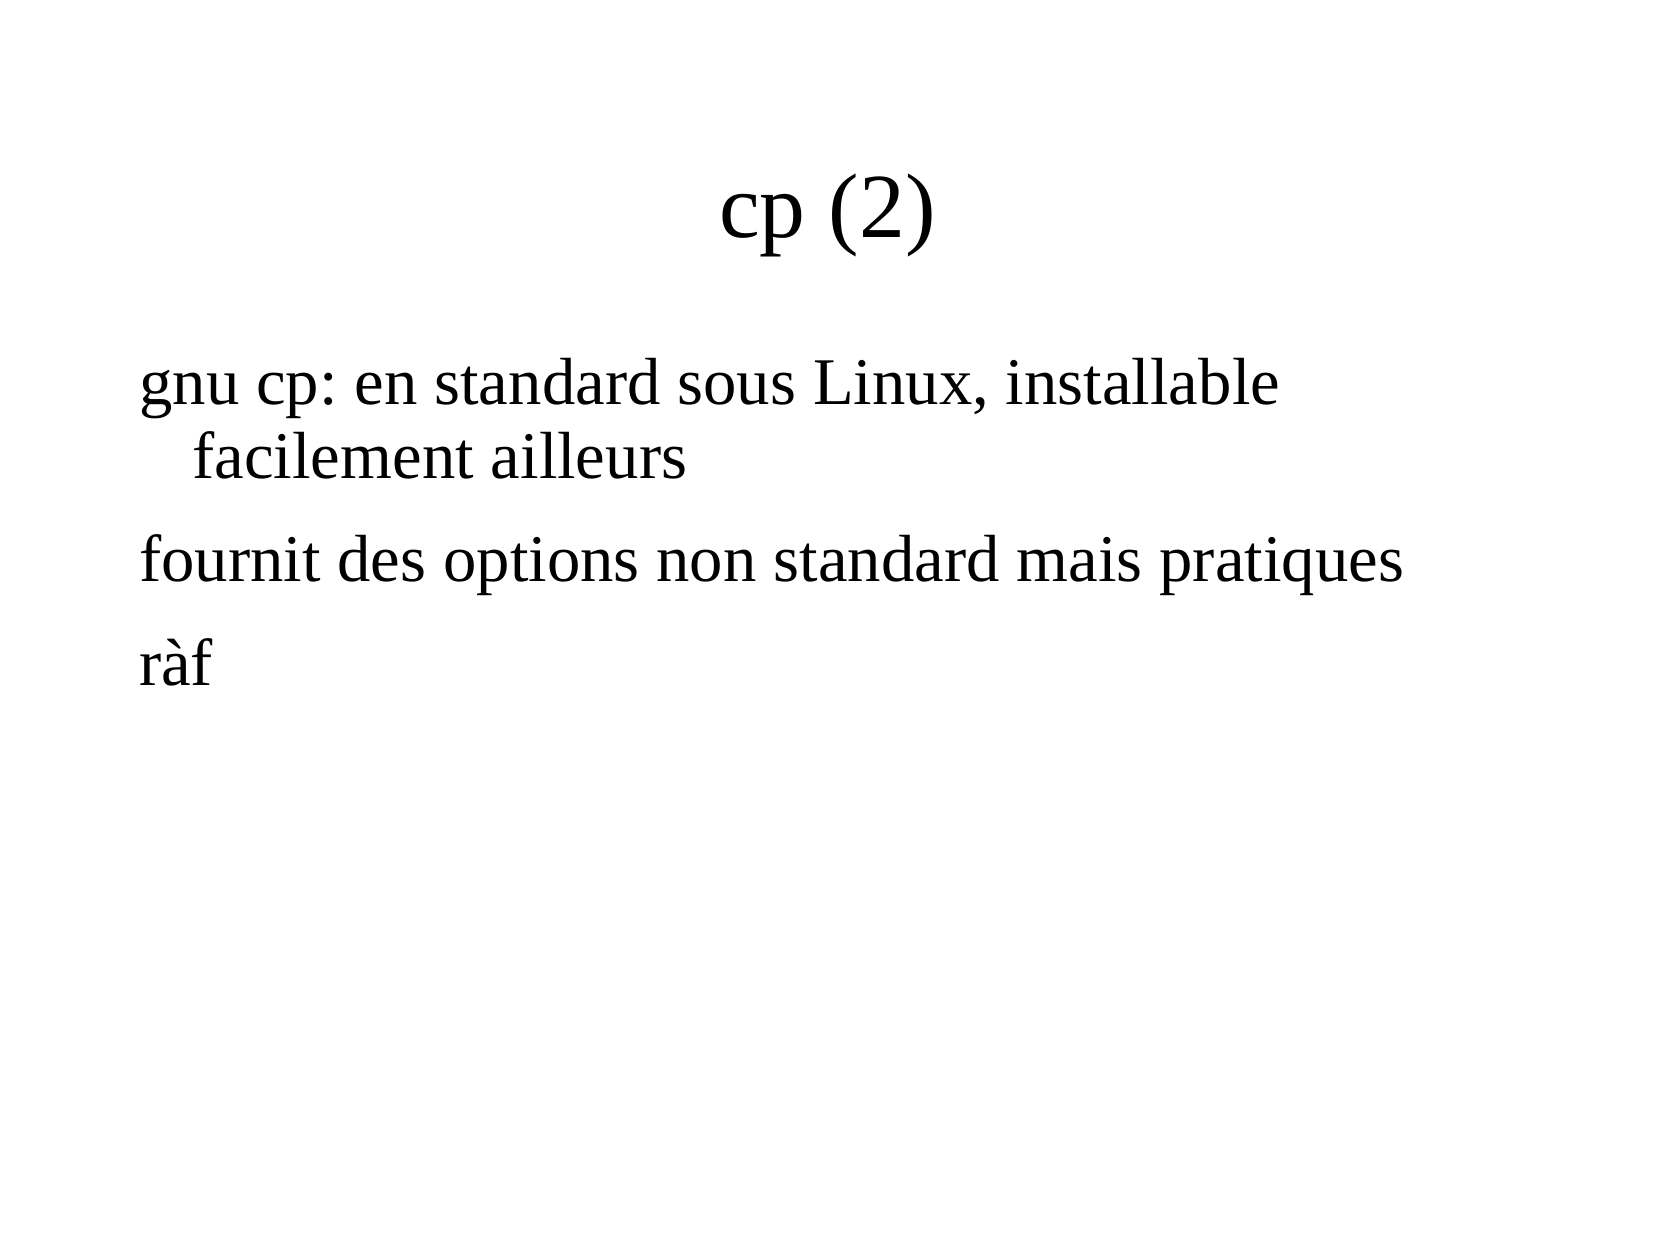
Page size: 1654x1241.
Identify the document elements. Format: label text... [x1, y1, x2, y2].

list gnu cp: en standard sous Linux, installable facilement ailleurs fournit des options non standard mais pratiques ràf [121, 344, 1534, 1127]
title cp (2) [121, 102, 1534, 311]
